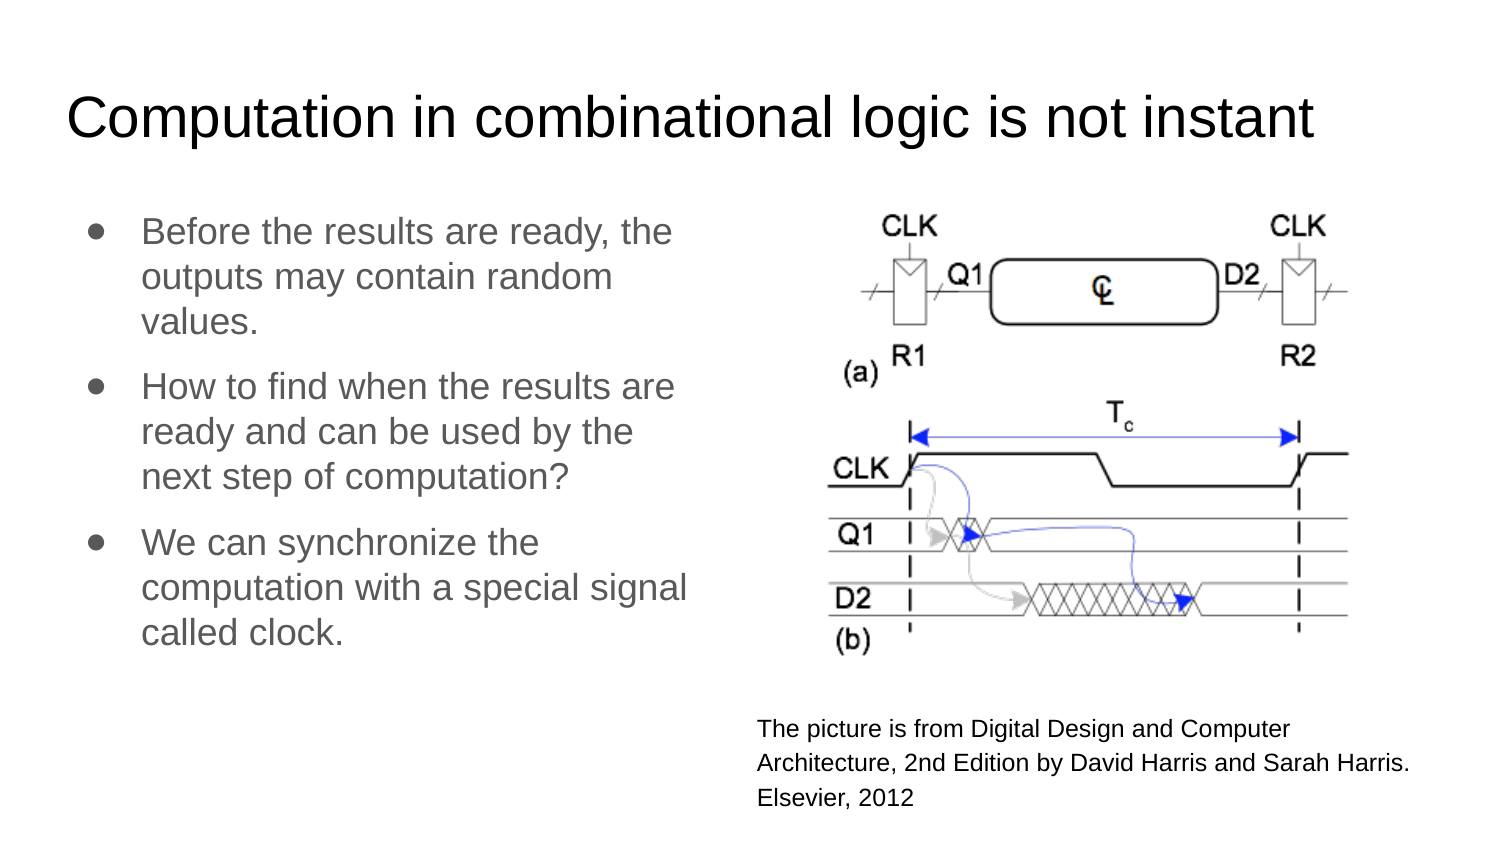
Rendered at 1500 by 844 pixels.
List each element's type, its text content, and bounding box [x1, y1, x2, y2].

list Before the results are ready, the outputs may contain random values. How to find when the results are ready and can be used by the next step of computation? We can synchronize the computation with a special signal called clock. [51, 191, 714, 801]
text_box The picture is from Digital Design and Computer Architecture, 2nd Edition by David Harris and Sarah Harris. Elsevier, 2012 [741, 692, 1449, 806]
picture [801, 191, 1354, 676]
title Computation in combinational logic is not instant [51, 64, 1449, 159]
